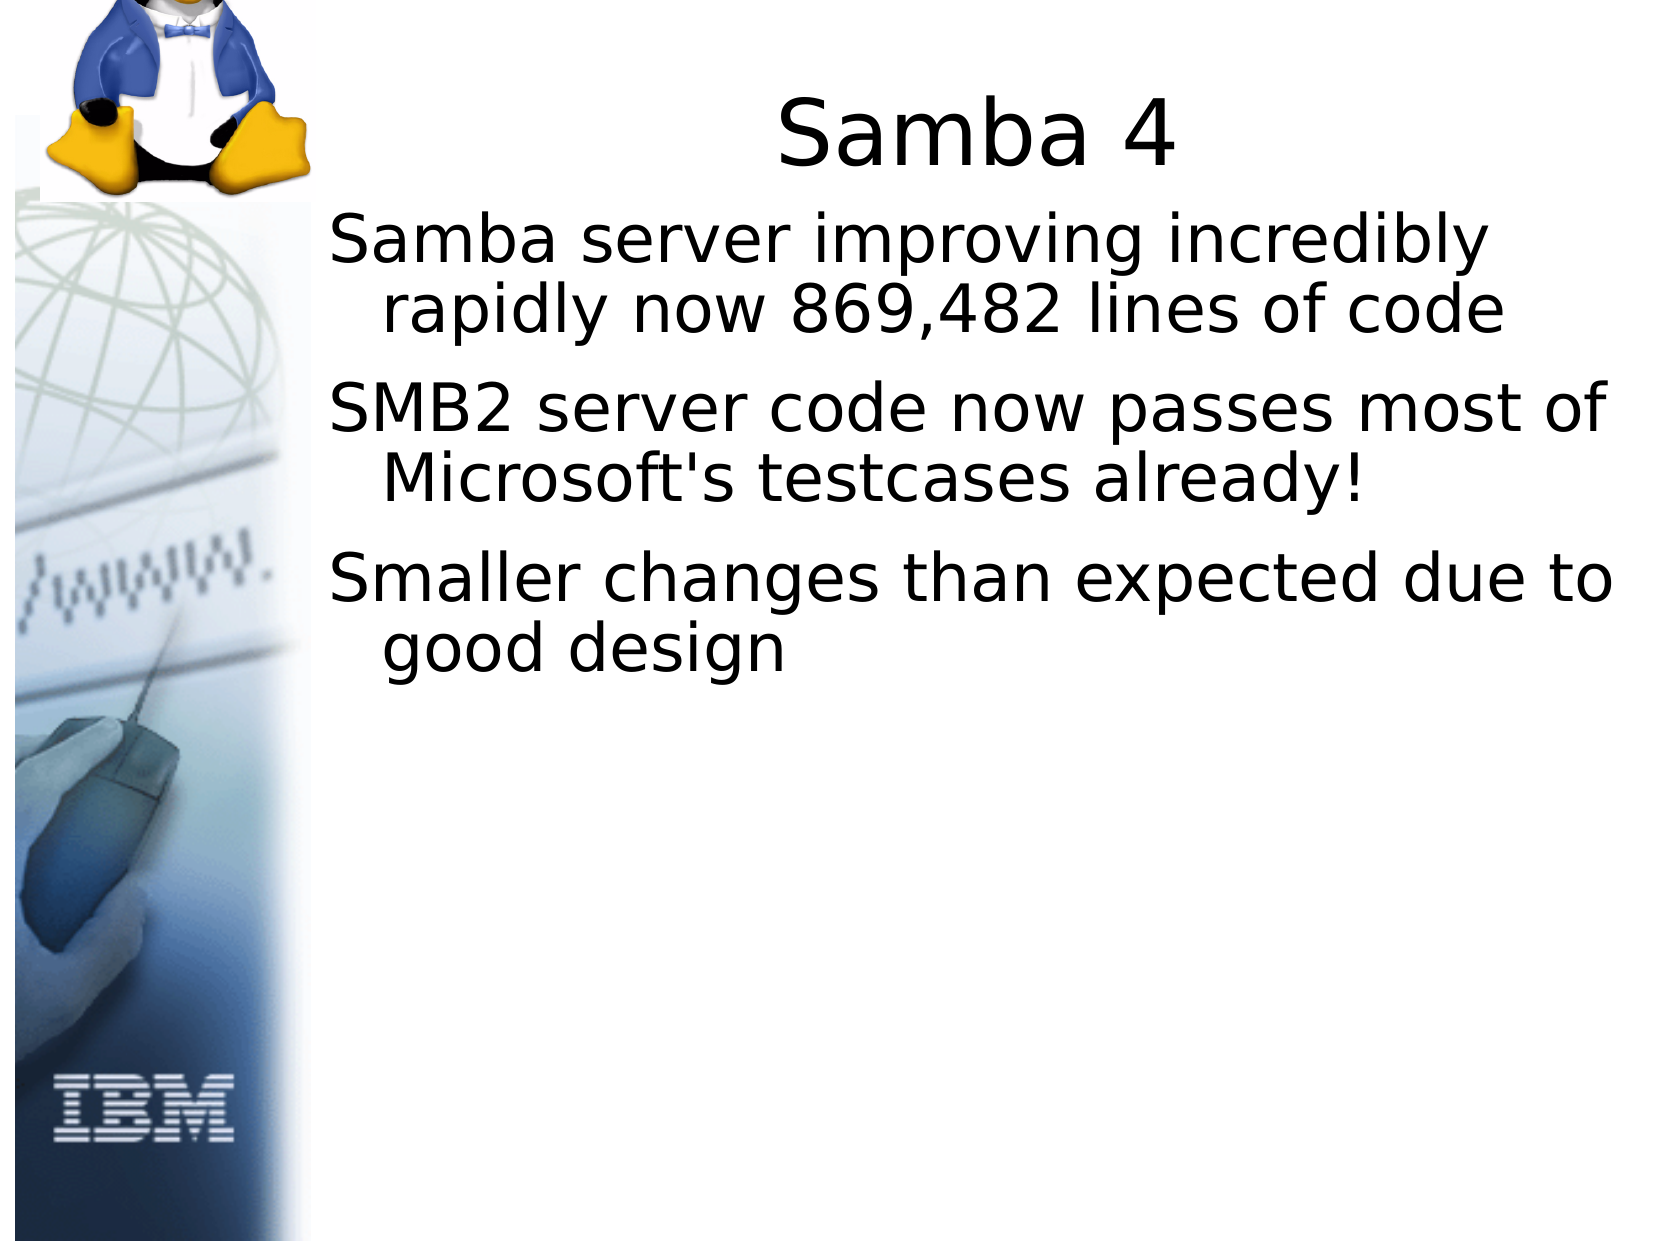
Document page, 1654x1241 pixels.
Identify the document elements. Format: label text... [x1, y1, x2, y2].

list Samba server improving incredibly rapidly now 869,482 lines of code SMB2 server code now passes most of Microsoft's testcases already! Smaller changes than expected due to good design [310, 206, 1654, 1241]
title Samba 4 [301, 23, 1654, 250]
